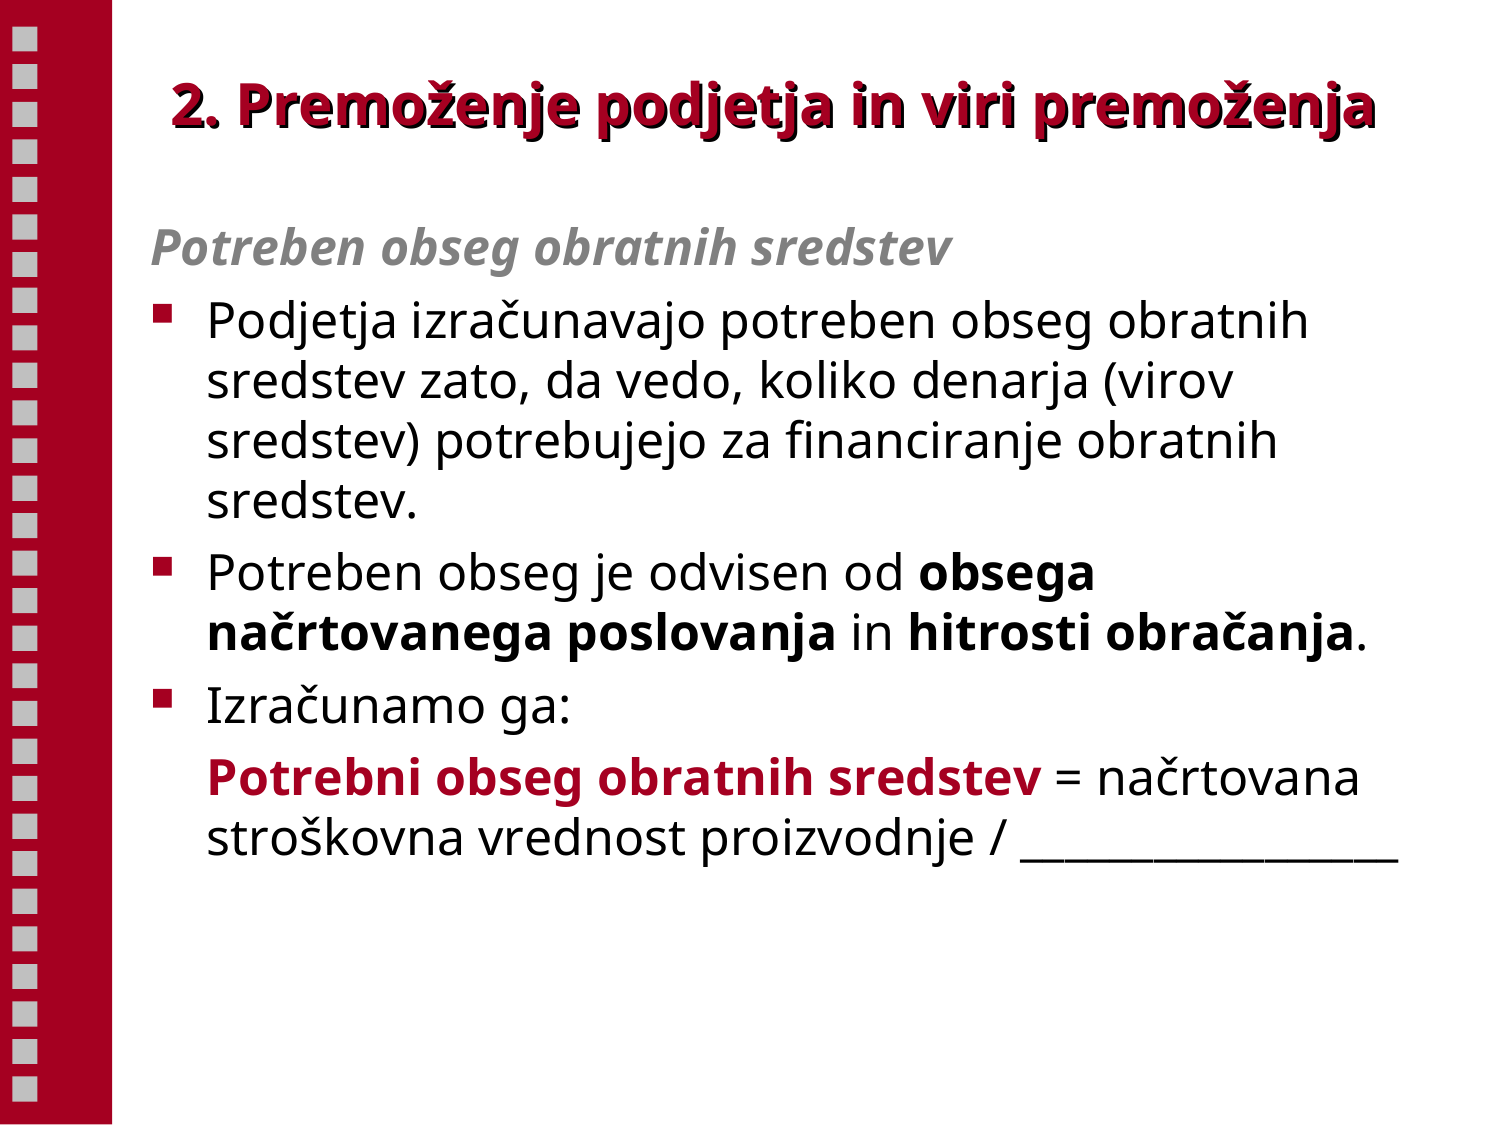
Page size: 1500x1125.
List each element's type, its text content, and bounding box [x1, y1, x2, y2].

list Potreben obseg obratnih sredstev Podjetja izračunavajo potreben obseg obratnih sredstev zato, da vedo, koliko denarja (virov sredstev) potrebujejo za financiranje obratnih sredstev. Potreben obseg je odvisen od obsega načrtovanega poslovanja in hitrosti obračanja. Izračunamo ga: Potrebni obseg obratnih sredstev = načrtovana stroškovna vrednost proizvodnje / _________________ [135, 207, 1467, 1059]
title 2. Premoženje podjetja in viri premoženja [136, 30, 1412, 173]
